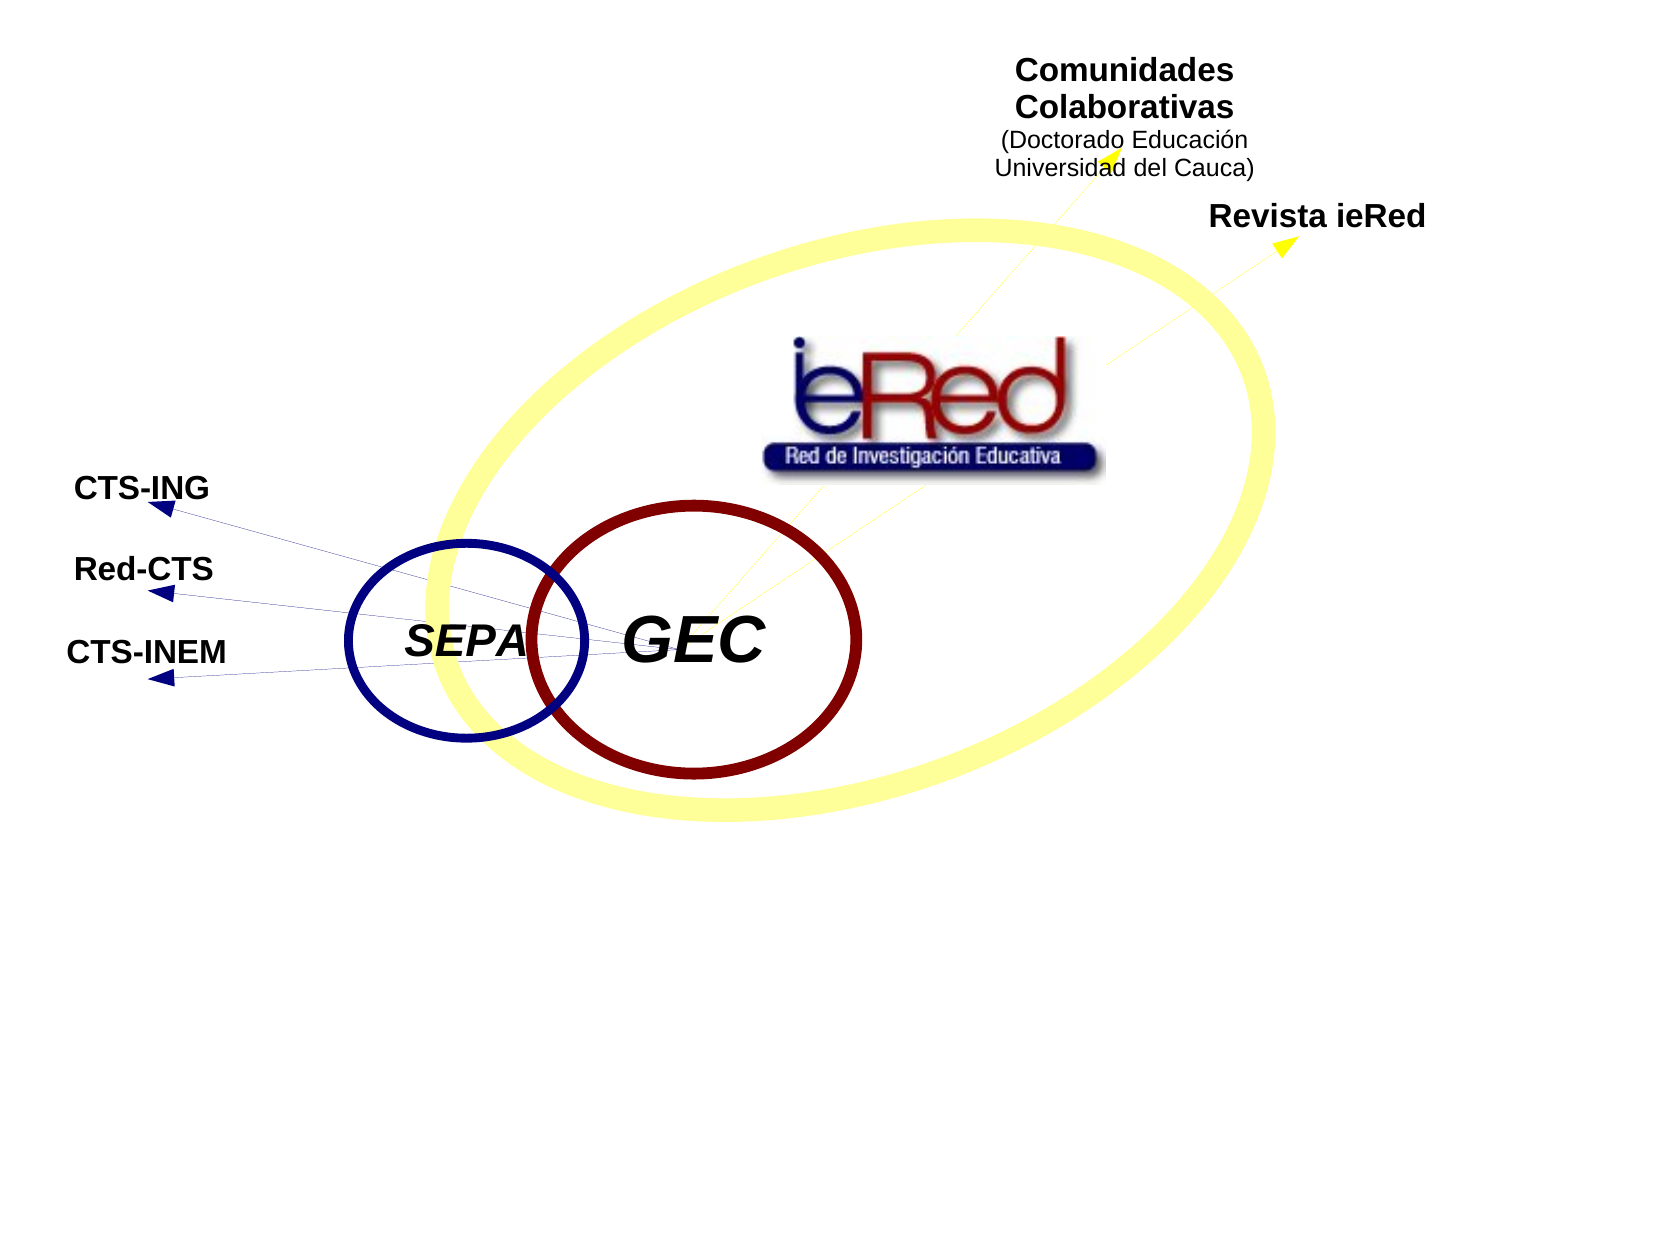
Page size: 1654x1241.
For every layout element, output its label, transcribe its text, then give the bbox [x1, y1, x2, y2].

text_box SEPA [348, 543, 585, 739]
text_box CTS-INEM [51, 625, 243, 678]
text_box Revista ieRed [1194, 190, 1441, 243]
picture [761, 336, 1106, 485]
text_box Comunidades Colaborativas (Doctorado Educación Universidad del Cauca) [979, 44, 1270, 190]
text_box GEC [552, 505, 857, 774]
text_box CTS-ING [59, 461, 226, 514]
text_box Red-CTS [59, 543, 229, 596]
